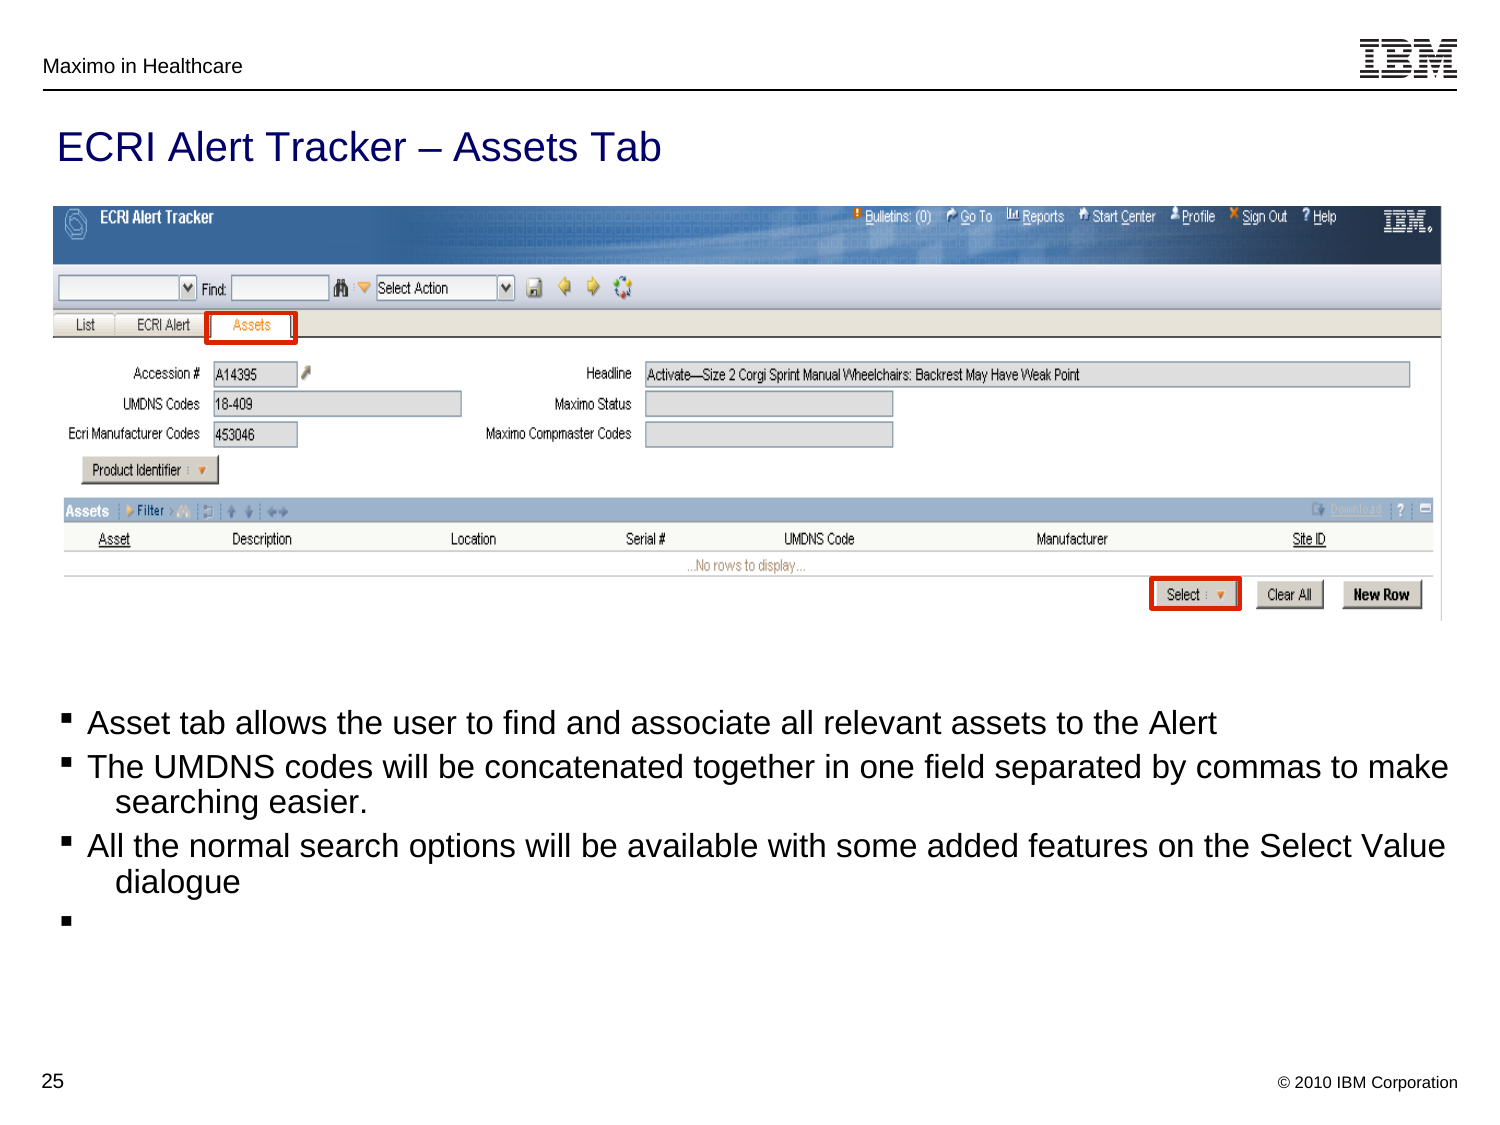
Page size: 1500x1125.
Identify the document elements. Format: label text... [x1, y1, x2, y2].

list Asset tab allows the user to find and associate all relevant assets to the Alert The UMDNS codes will be concatenated together in one field separated by commas to make searching easier. All the normal search options will be available with some added features on the Select Value dialogue [59, 706, 1480, 981]
picture [53, 206, 1442, 621]
title ECRI Alert Tracker – Assets Tab [41, 100, 1480, 191]
picture [1360, 39, 1457, 78]
